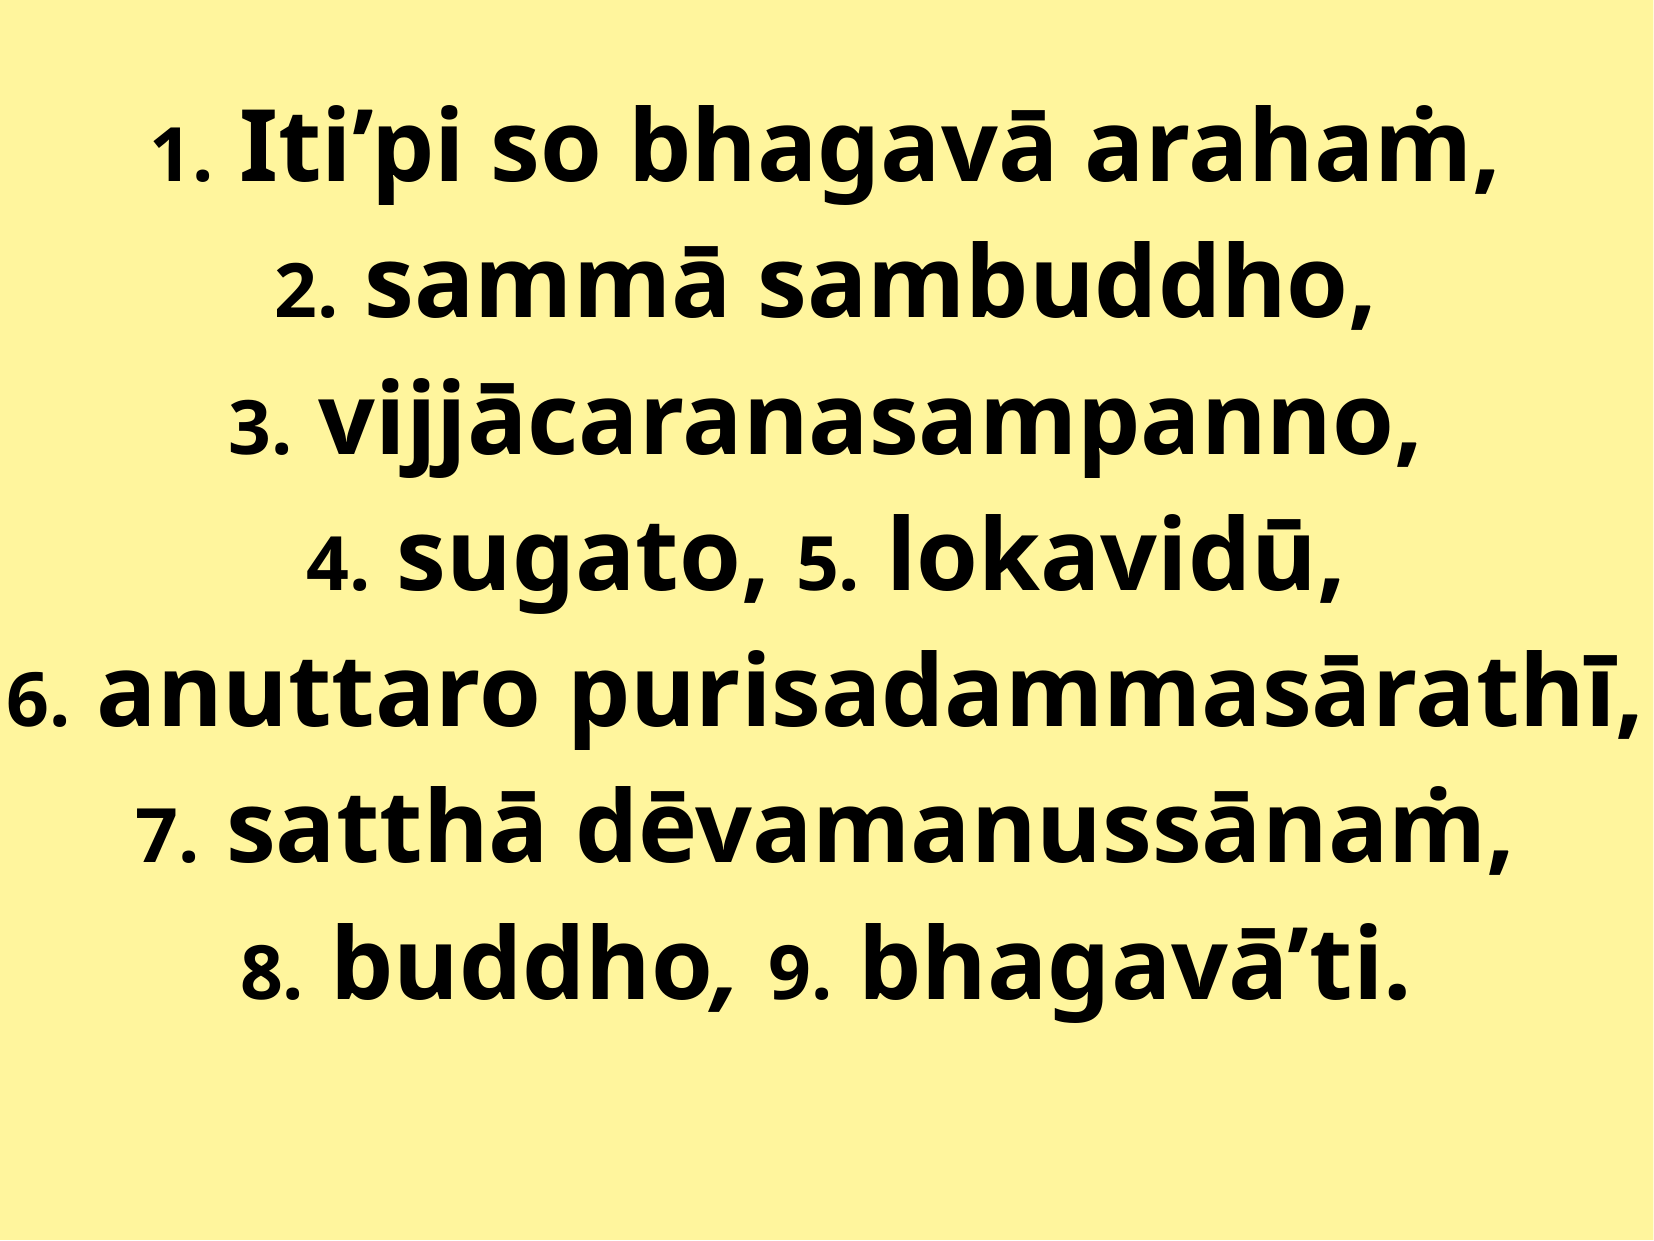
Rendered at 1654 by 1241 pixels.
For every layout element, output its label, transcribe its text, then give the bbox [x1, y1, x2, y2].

subtitle 1. Iti’pi so bhagavā arahaṁ, 2. sammā sambuddho, 3. vijjācaranasampanno, 4. sugato, 5. lokavidū, 6. anuttaro purisadammasārathī, 7. satthā dēvamanussānaṁ, 8. buddho, 9. bhagavā’ti. [4, 74, 1649, 1241]
